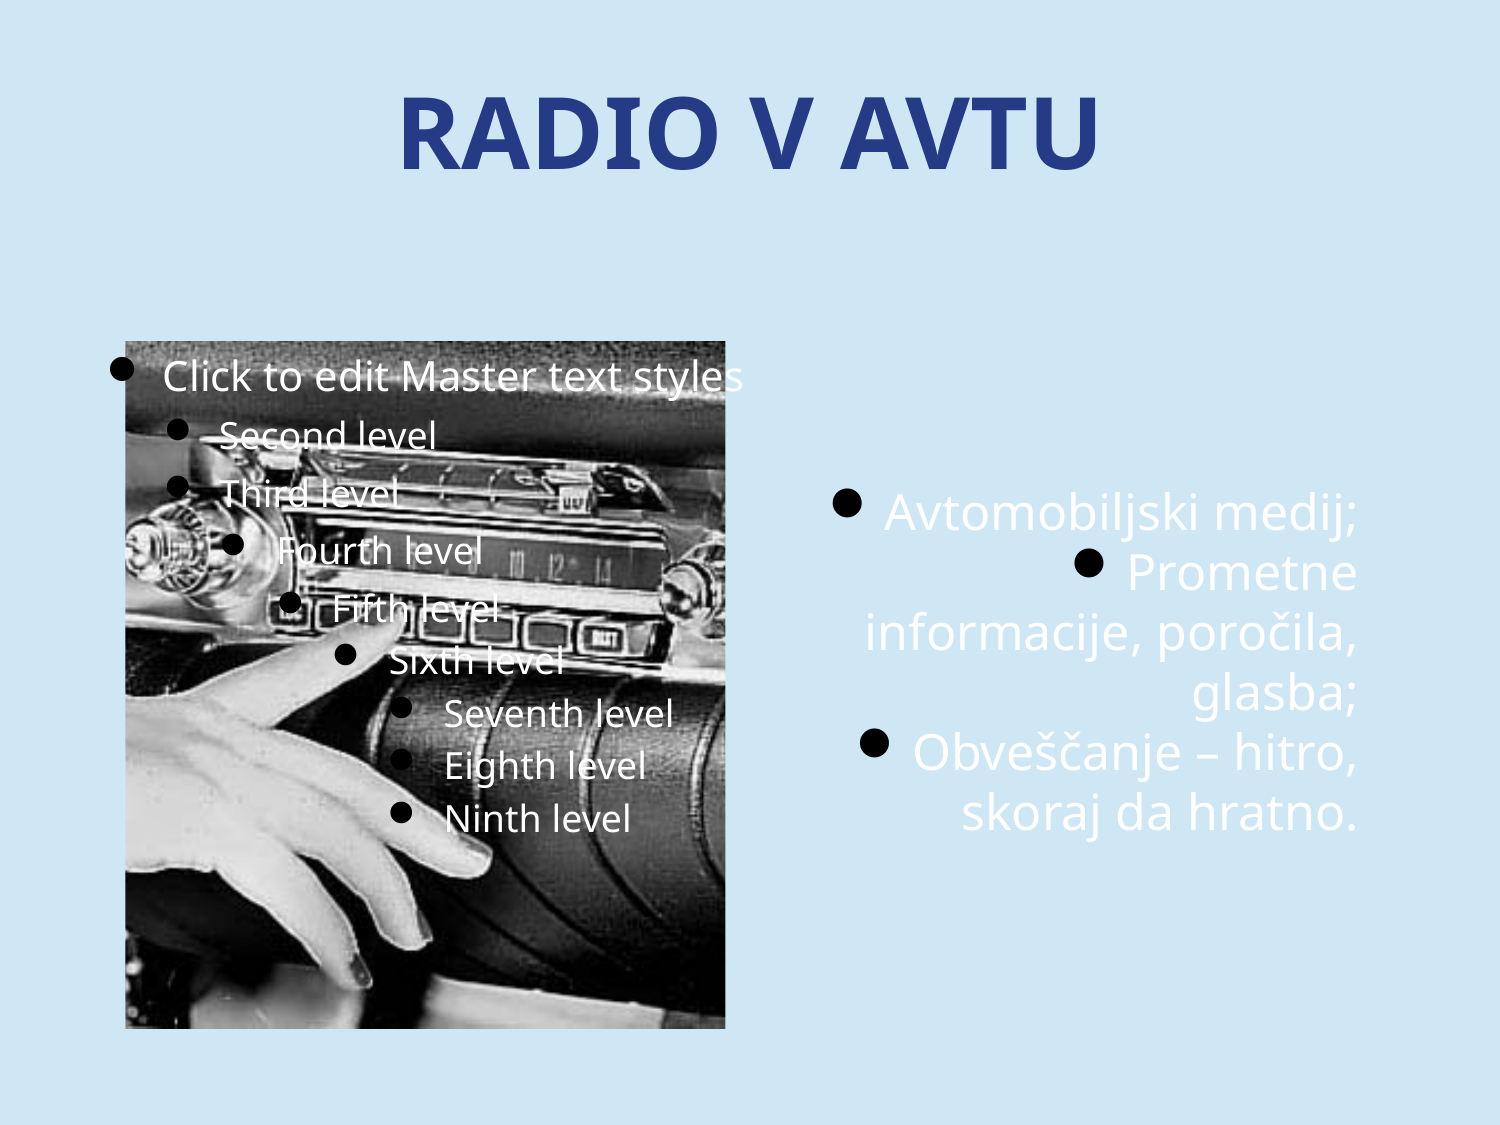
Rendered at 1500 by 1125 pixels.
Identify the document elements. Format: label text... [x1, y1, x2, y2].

title RADIO V AVTU [125, 12, 1375, 246]
list Avtomobiljski medij; Prometne informacije, poročila, glasba; Obveščanje – hitro, skoraj da hratno. [774, 341, 1375, 1029]
picture [125, 341, 726, 1029]
